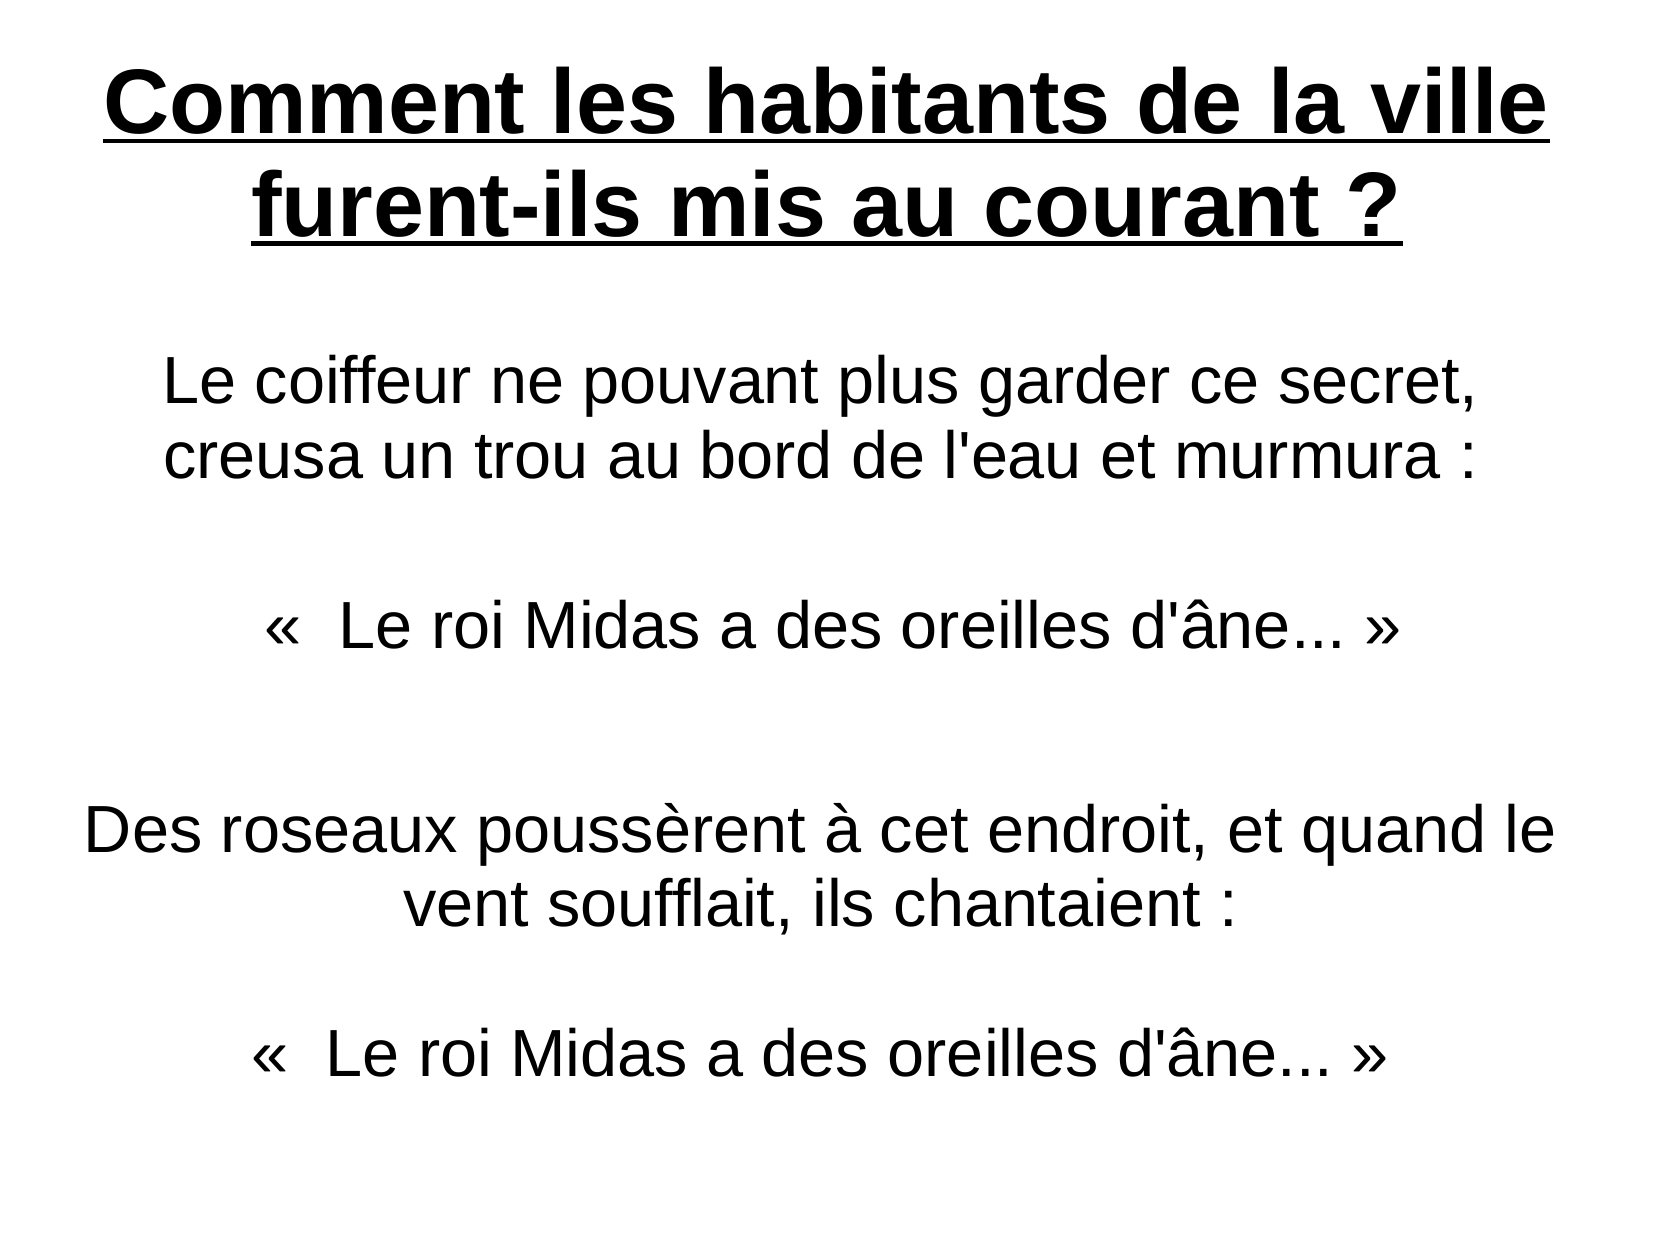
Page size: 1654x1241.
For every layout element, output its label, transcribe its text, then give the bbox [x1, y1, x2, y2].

subtitle Le coiffeur ne pouvant plus garder ce secret, creusa un trou au bord de l'eau et murmura : Des roseaux poussèrent à cet endroit, et quand le vent soufflait, ils chantaient : « Le roi Midas a des oreilles d'âne... » [76, 342, 1565, 1241]
text_box « Le roi Midas a des oreilles d'âne... » [250, 587, 1418, 663]
title Comment les habitants de la ville furent-ils mis au courant ? [82, 50, 1571, 256]
